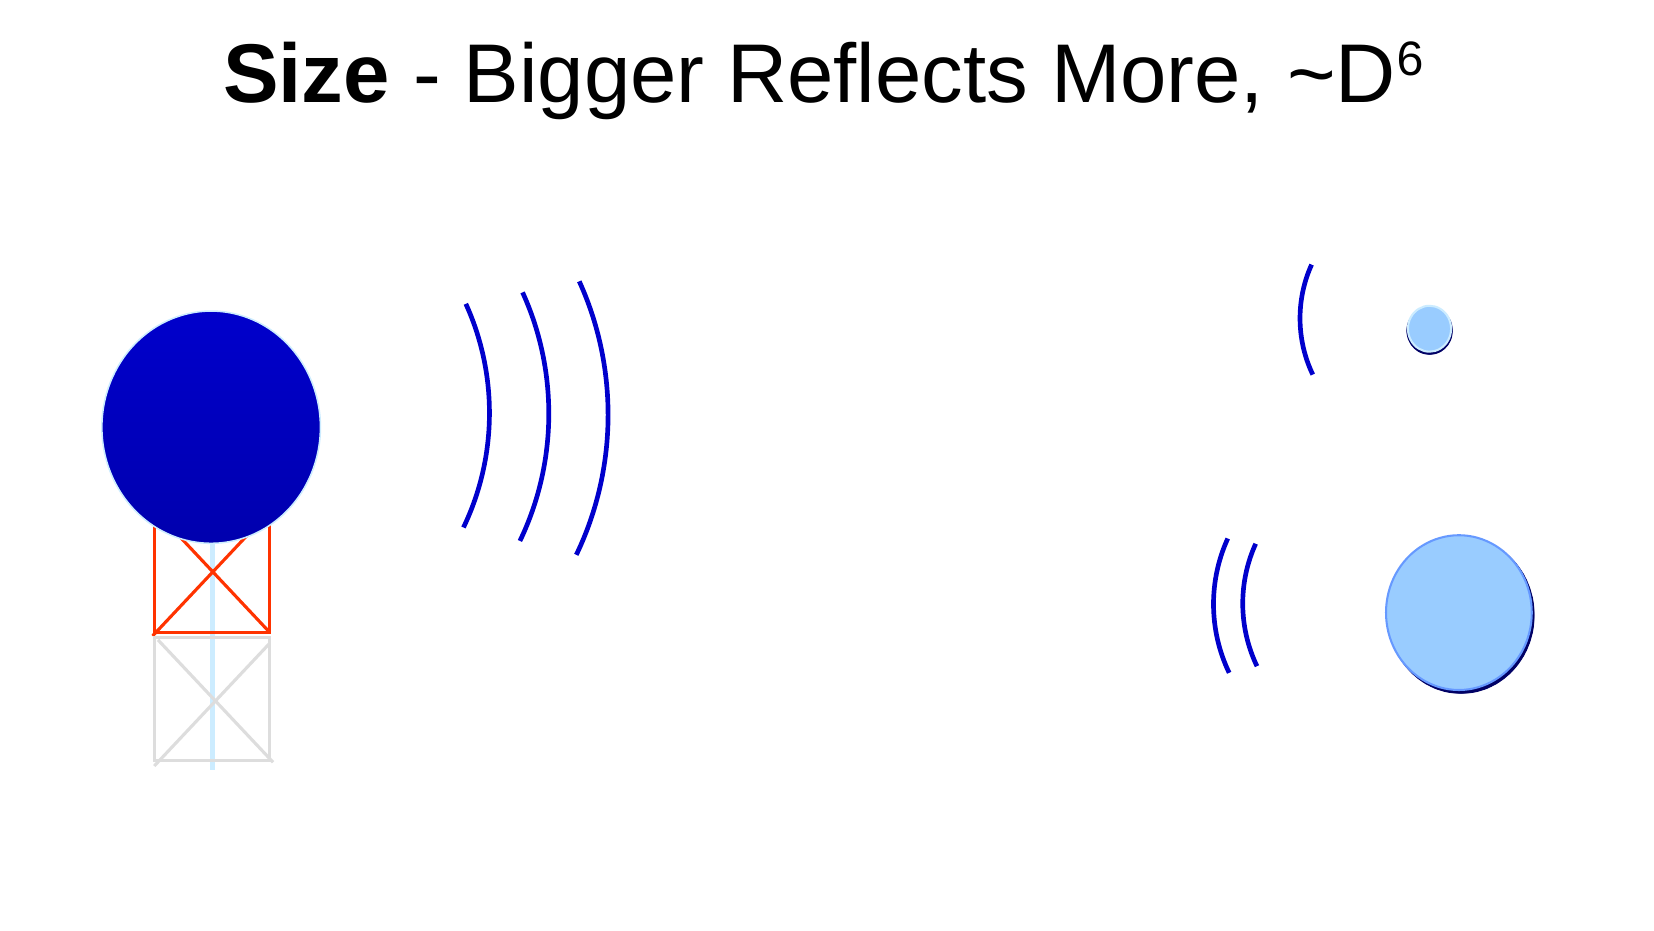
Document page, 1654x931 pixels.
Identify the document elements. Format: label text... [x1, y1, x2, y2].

title Size - Bigger Reflects More, ~D6 [0, 5, 1651, 133]
text_box [1386, 535, 1532, 691]
text_box [101, 311, 321, 544]
text_box [1407, 305, 1452, 352]
